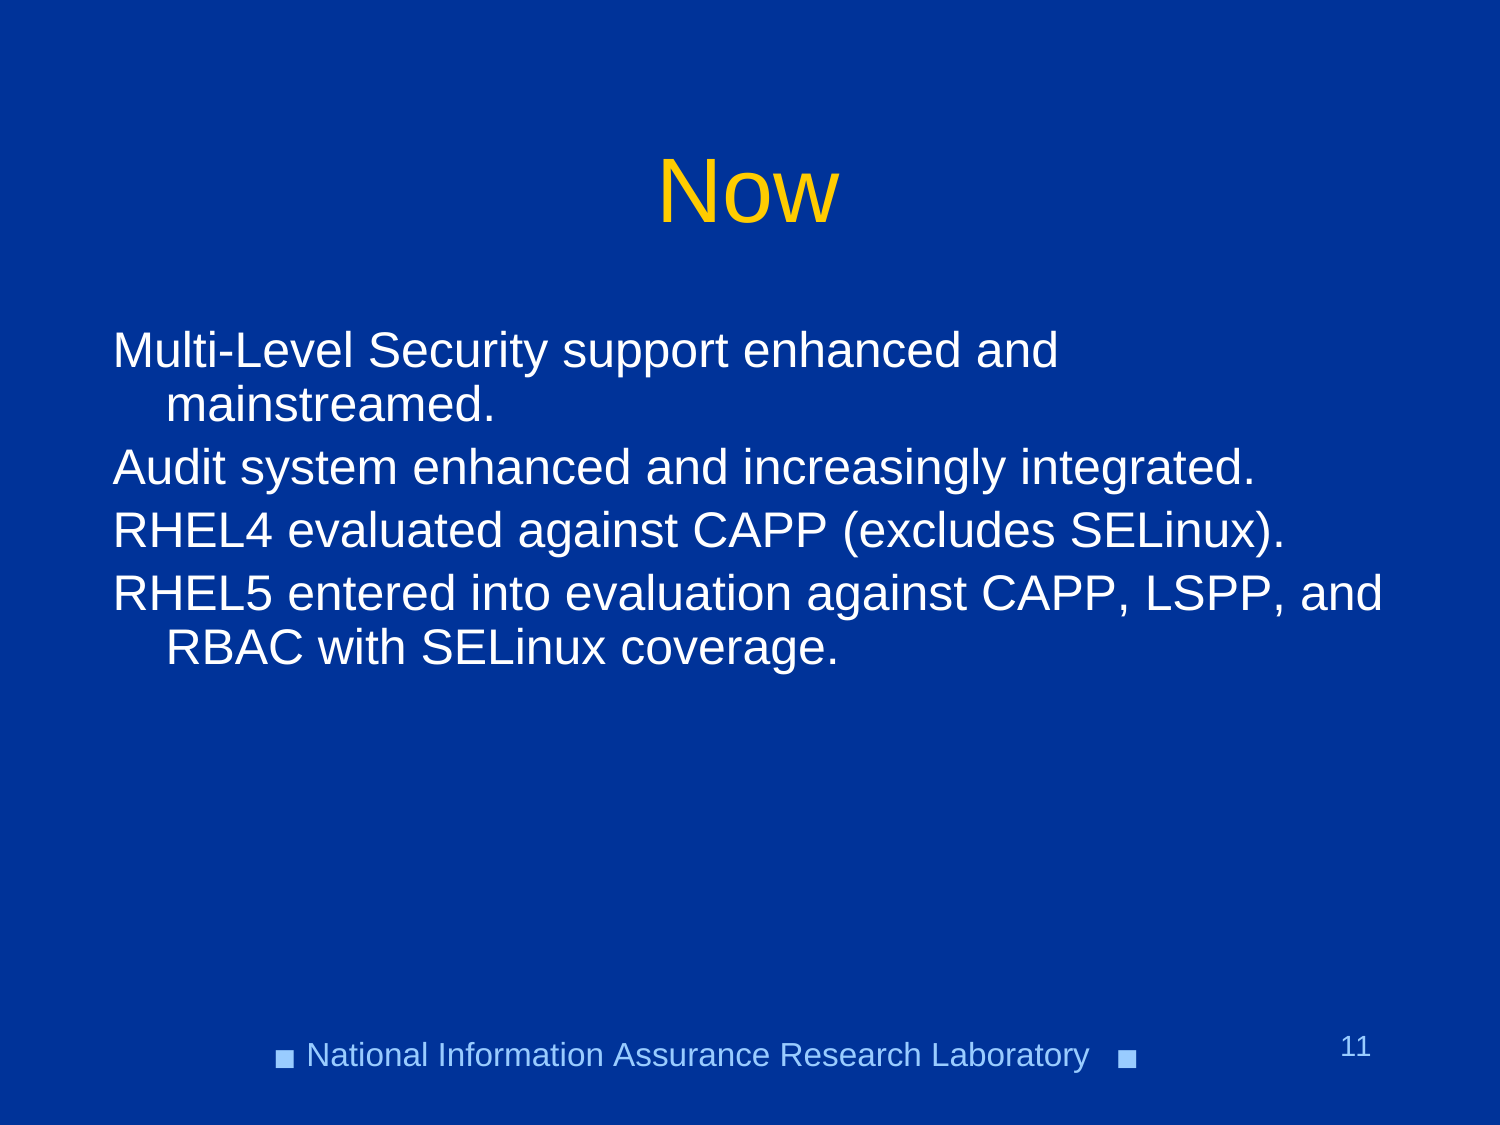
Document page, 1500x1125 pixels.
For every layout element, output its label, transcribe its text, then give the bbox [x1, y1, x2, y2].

title Now [112, 78, 1385, 309]
list Multi-Level Security support enhanced and mainstreamed. Audit system enhanced and increasingly integrated. RHEL4 evaluated against CAPP (excludes SELinux). RHEL5 entered into evaluation against CAPP, LSPP, and RBAC with SELinux coverage. [112, 324, 1385, 997]
